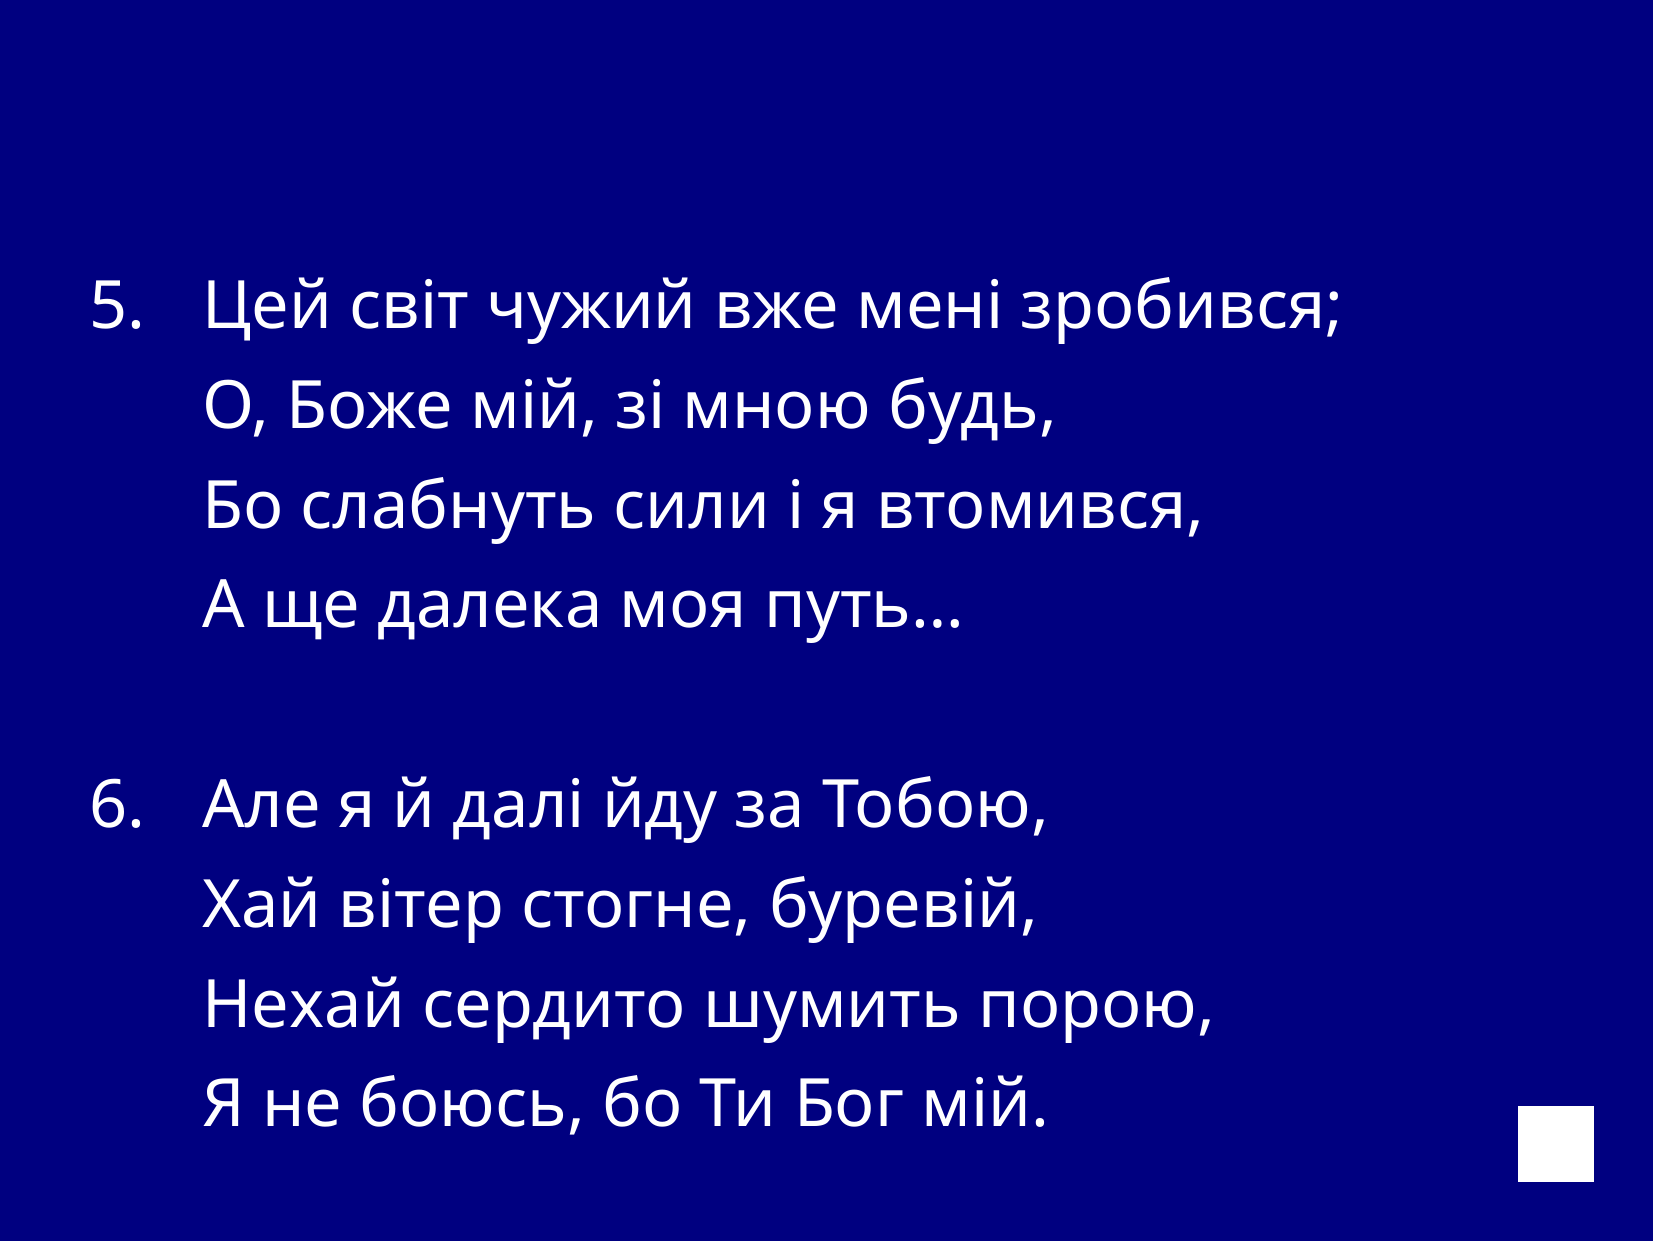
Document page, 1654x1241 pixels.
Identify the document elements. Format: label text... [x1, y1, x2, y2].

text_box 5. Цей світ чужий вже мені зробився; О, Боже мій, зі мною будь, Бо слабнуть сили і я втомився, А ще далека моя путь… 6. Але я й далі йду за Тобою, Хай вітер стогне, буревій, Нехай сердито шумить порою, Я не боюсь, бо Ти Бог мій. [75, 150, 1576, 1163]
text_box [1518, 1106, 1594, 1182]
